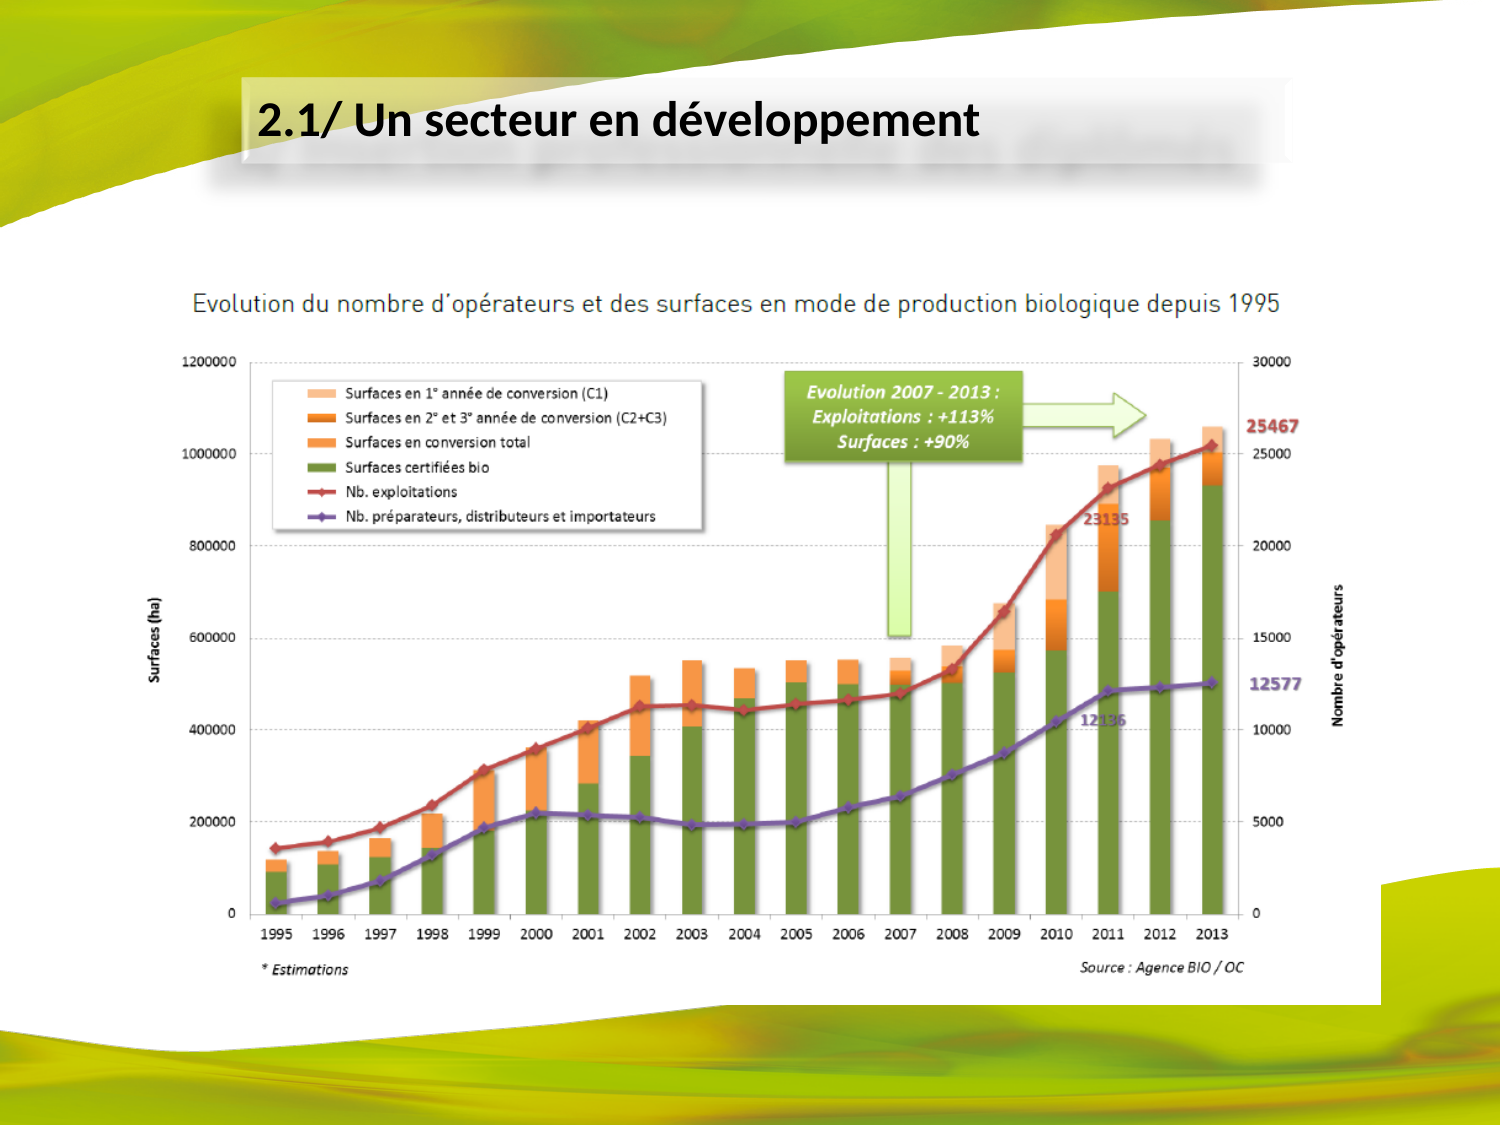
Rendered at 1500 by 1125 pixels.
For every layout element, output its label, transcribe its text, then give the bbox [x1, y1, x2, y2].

text_box 2.1/ Un secteur en développement [242, 78, 1293, 154]
picture [15, 263, 1500, 1125]
picture [173, 68, 1297, 216]
